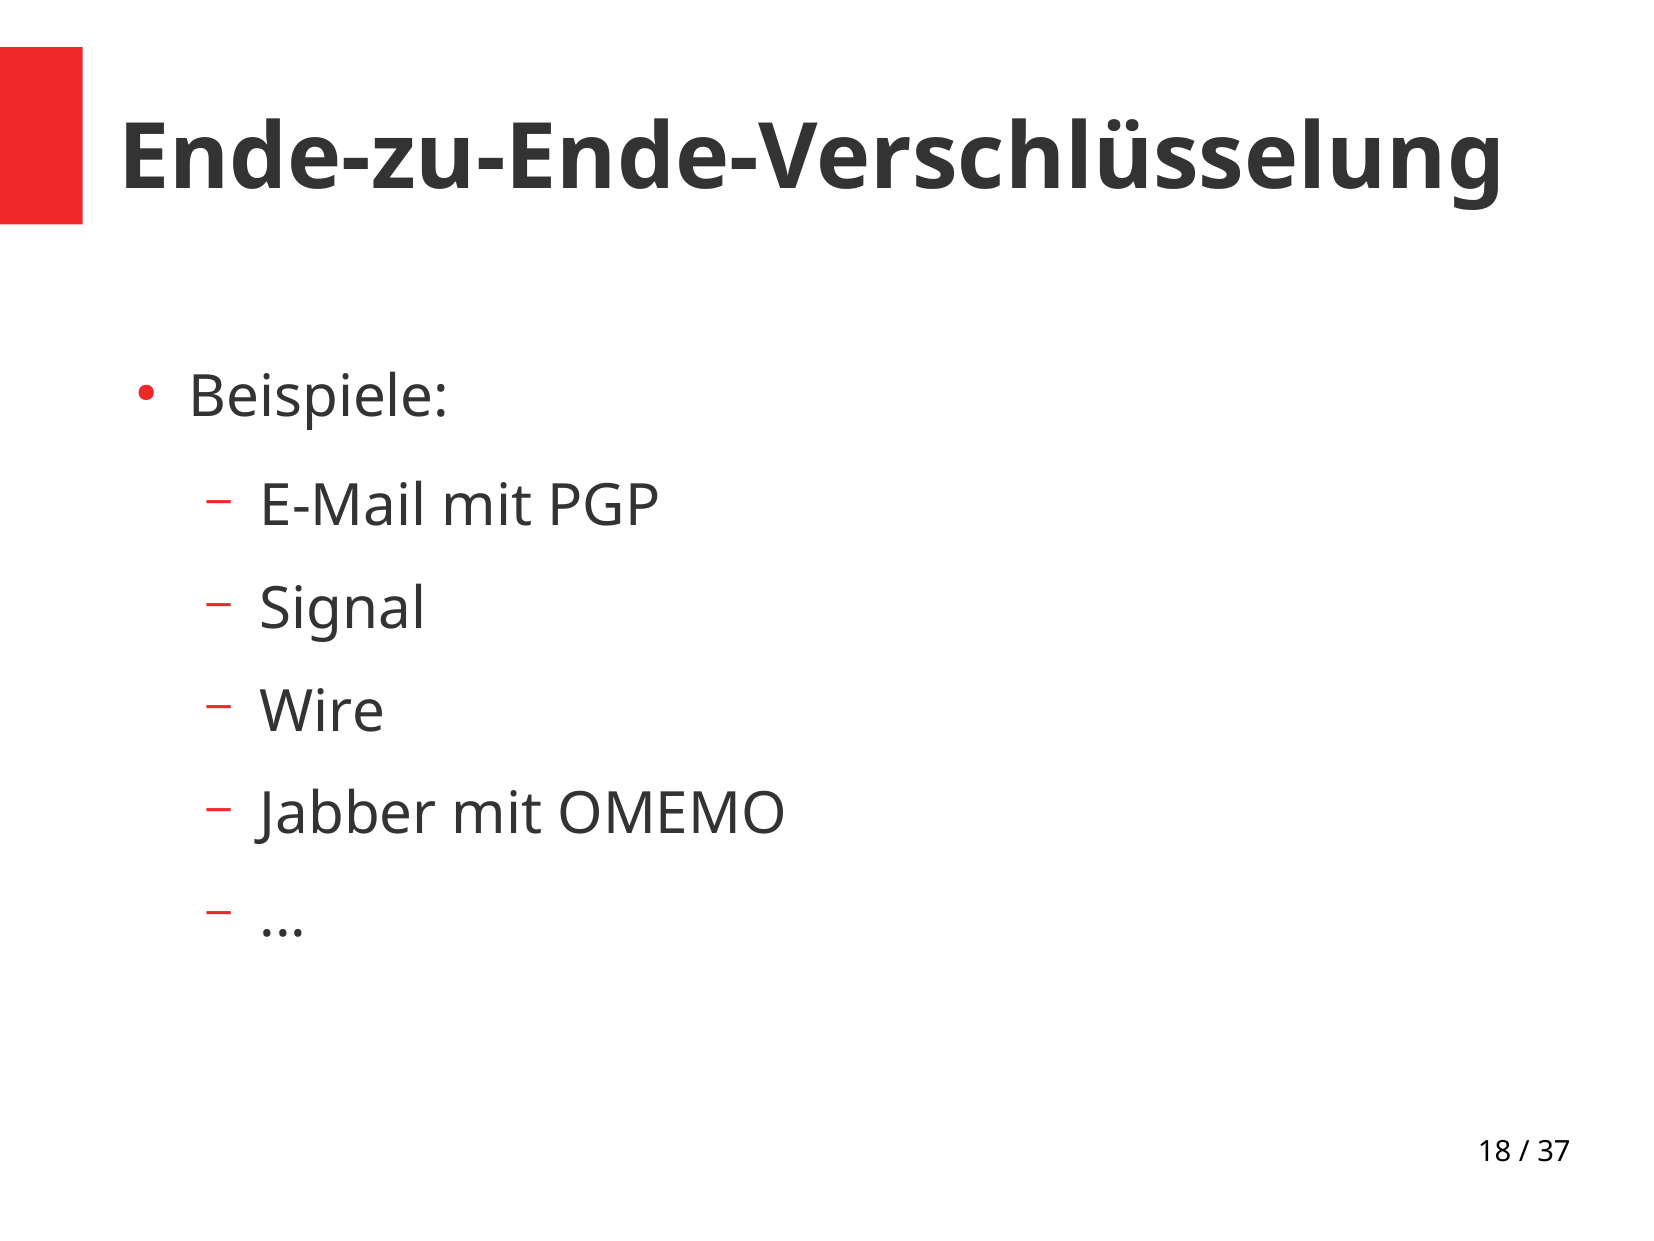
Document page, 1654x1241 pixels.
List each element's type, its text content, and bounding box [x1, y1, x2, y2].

list Beispiele: E-Mail mit PGP Signal Wire Jabber mit OMEMO ... [118, 354, 1536, 1074]
title Ende-zu-Ende-Verschlüsselung [118, 45, 1571, 260]
